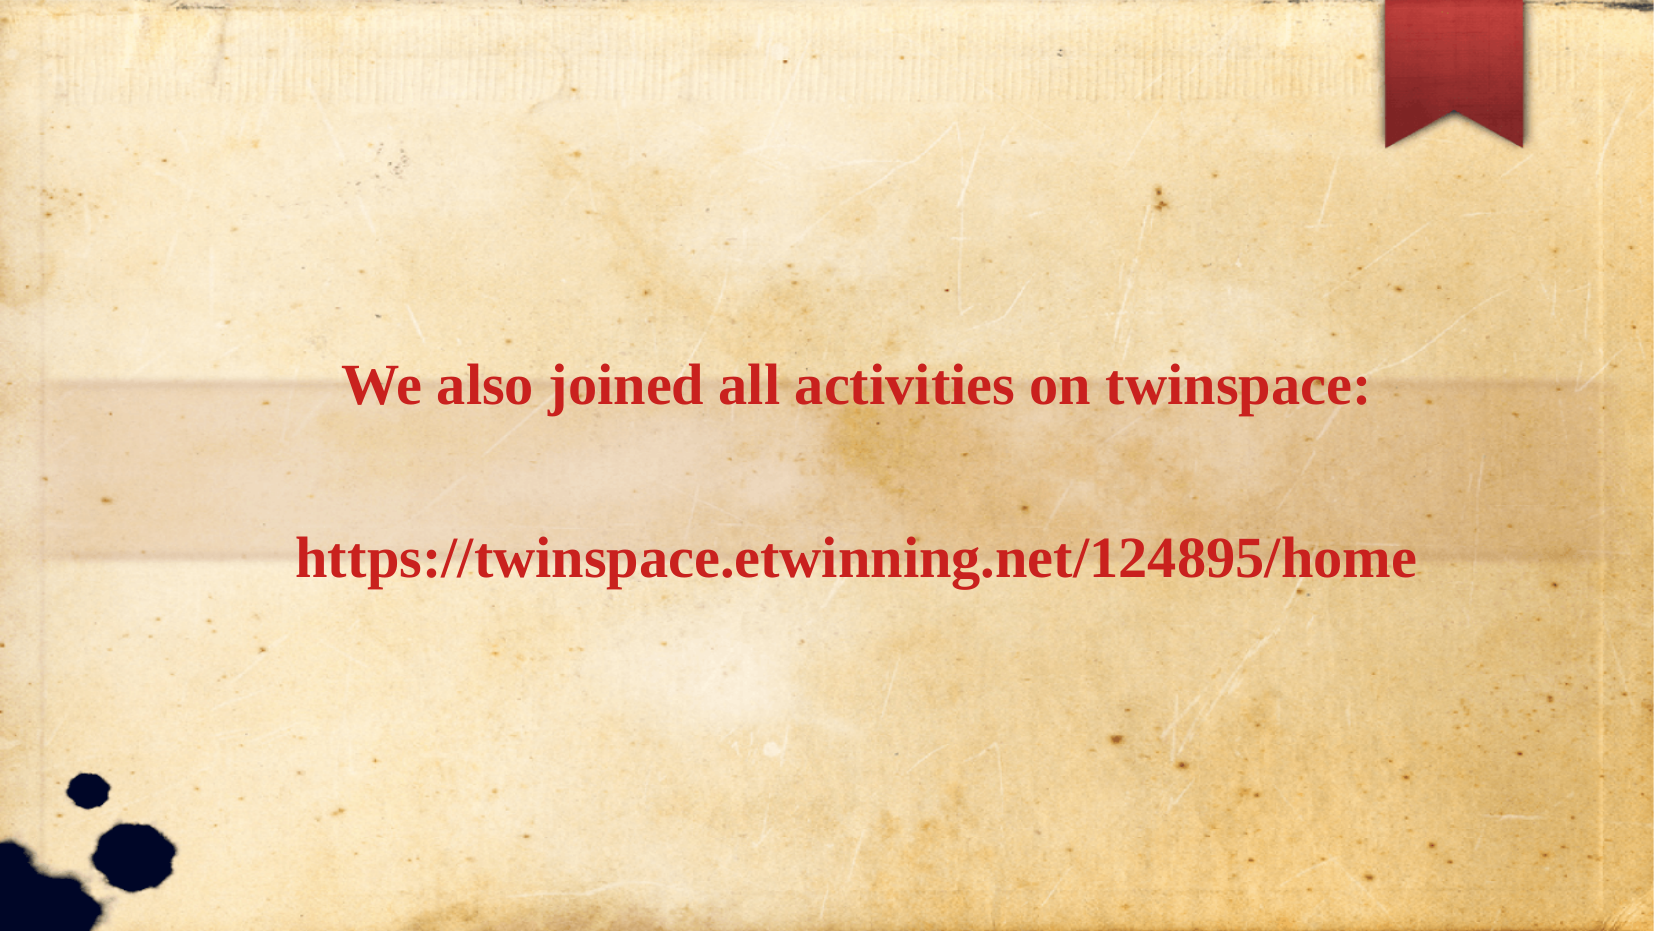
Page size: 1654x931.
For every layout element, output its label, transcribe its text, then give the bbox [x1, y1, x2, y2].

picture [0, 0, 1654, 931]
list We also joined all activities on twinspace: https://twinspace.etwinning.net/124895/home [157, 352, 1486, 706]
